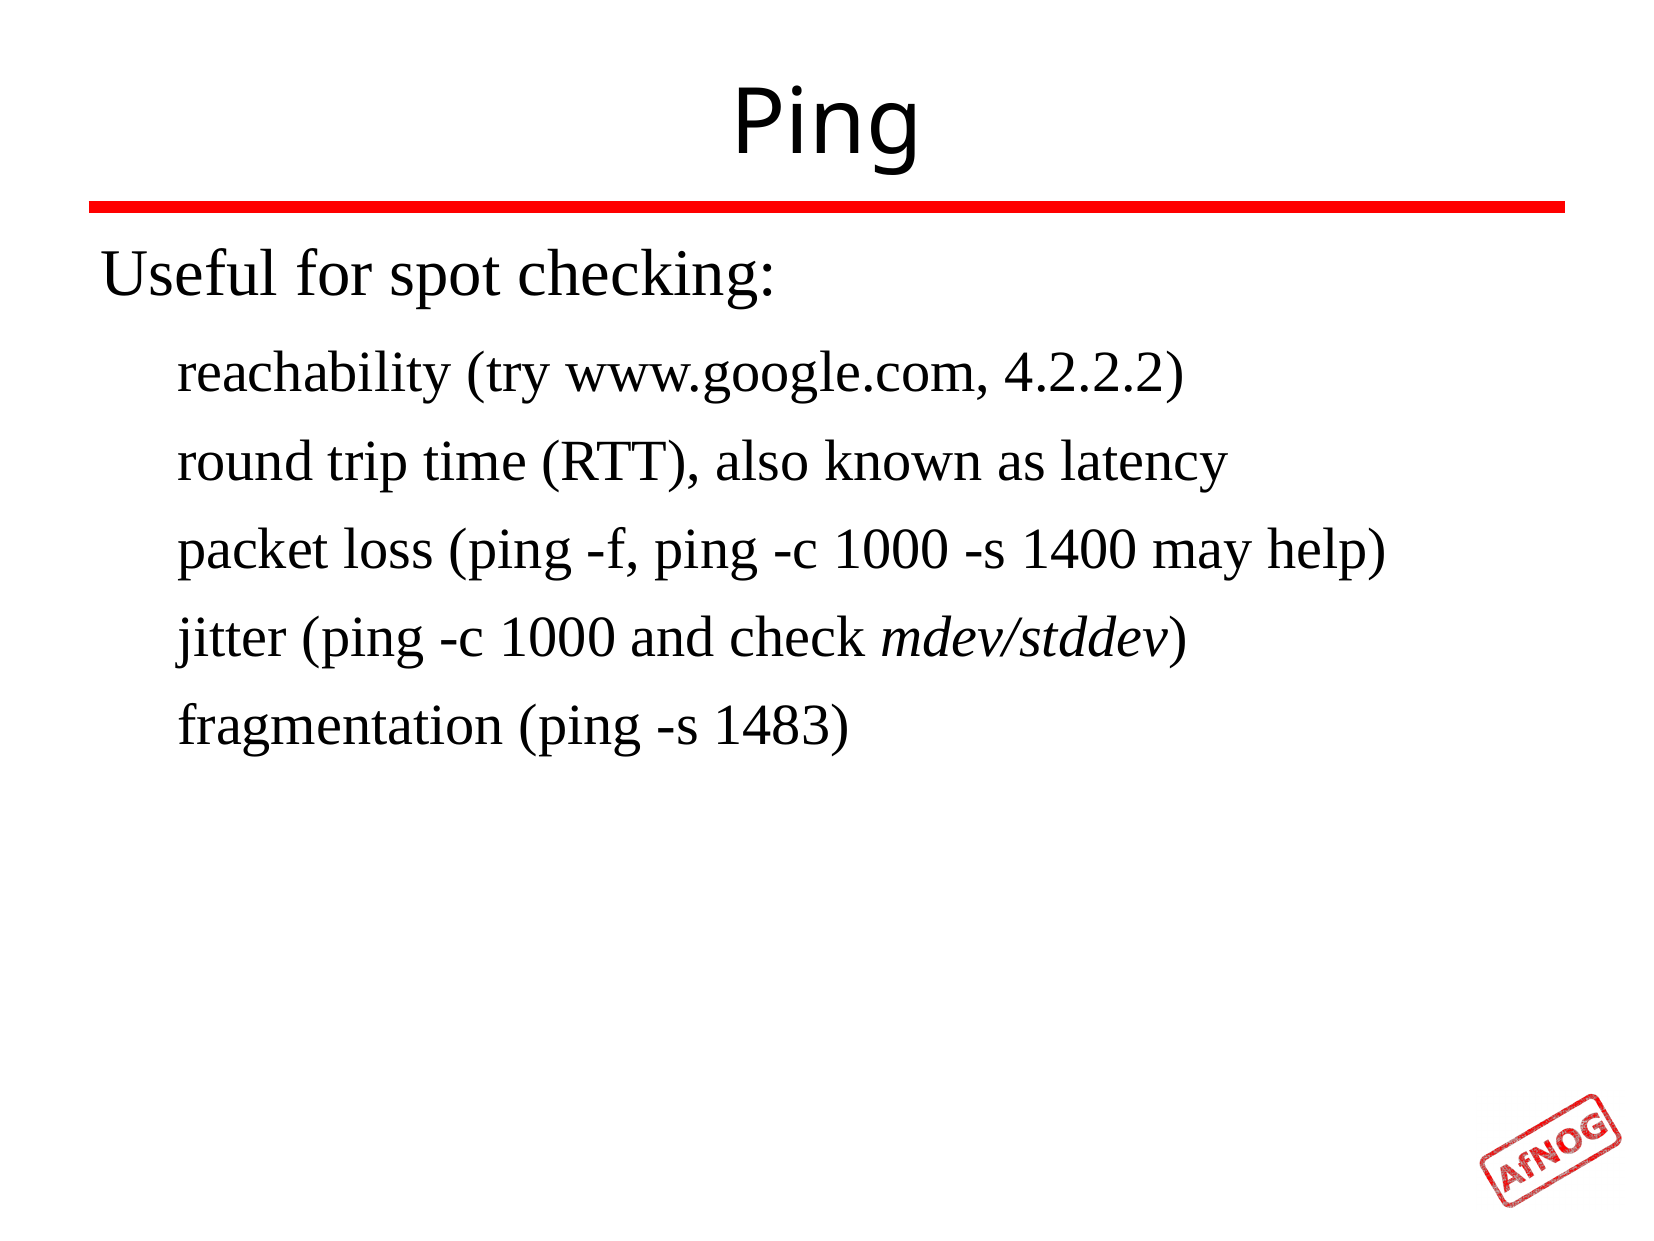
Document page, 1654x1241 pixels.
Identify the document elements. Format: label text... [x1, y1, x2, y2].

title Ping [88, 29, 1565, 207]
picture [1476, 1090, 1625, 1211]
list Useful for spot checking: reachability (try www.google.com, 4.2.2.2) round trip time (RTT), also known as latency packet loss (ping -f, ping -c 1000 -s 1400 may help) jitter (ping -c 1000 and check mdev/stddev) fragmentation (ping -s 1483) [82, 236, 1571, 1123]
